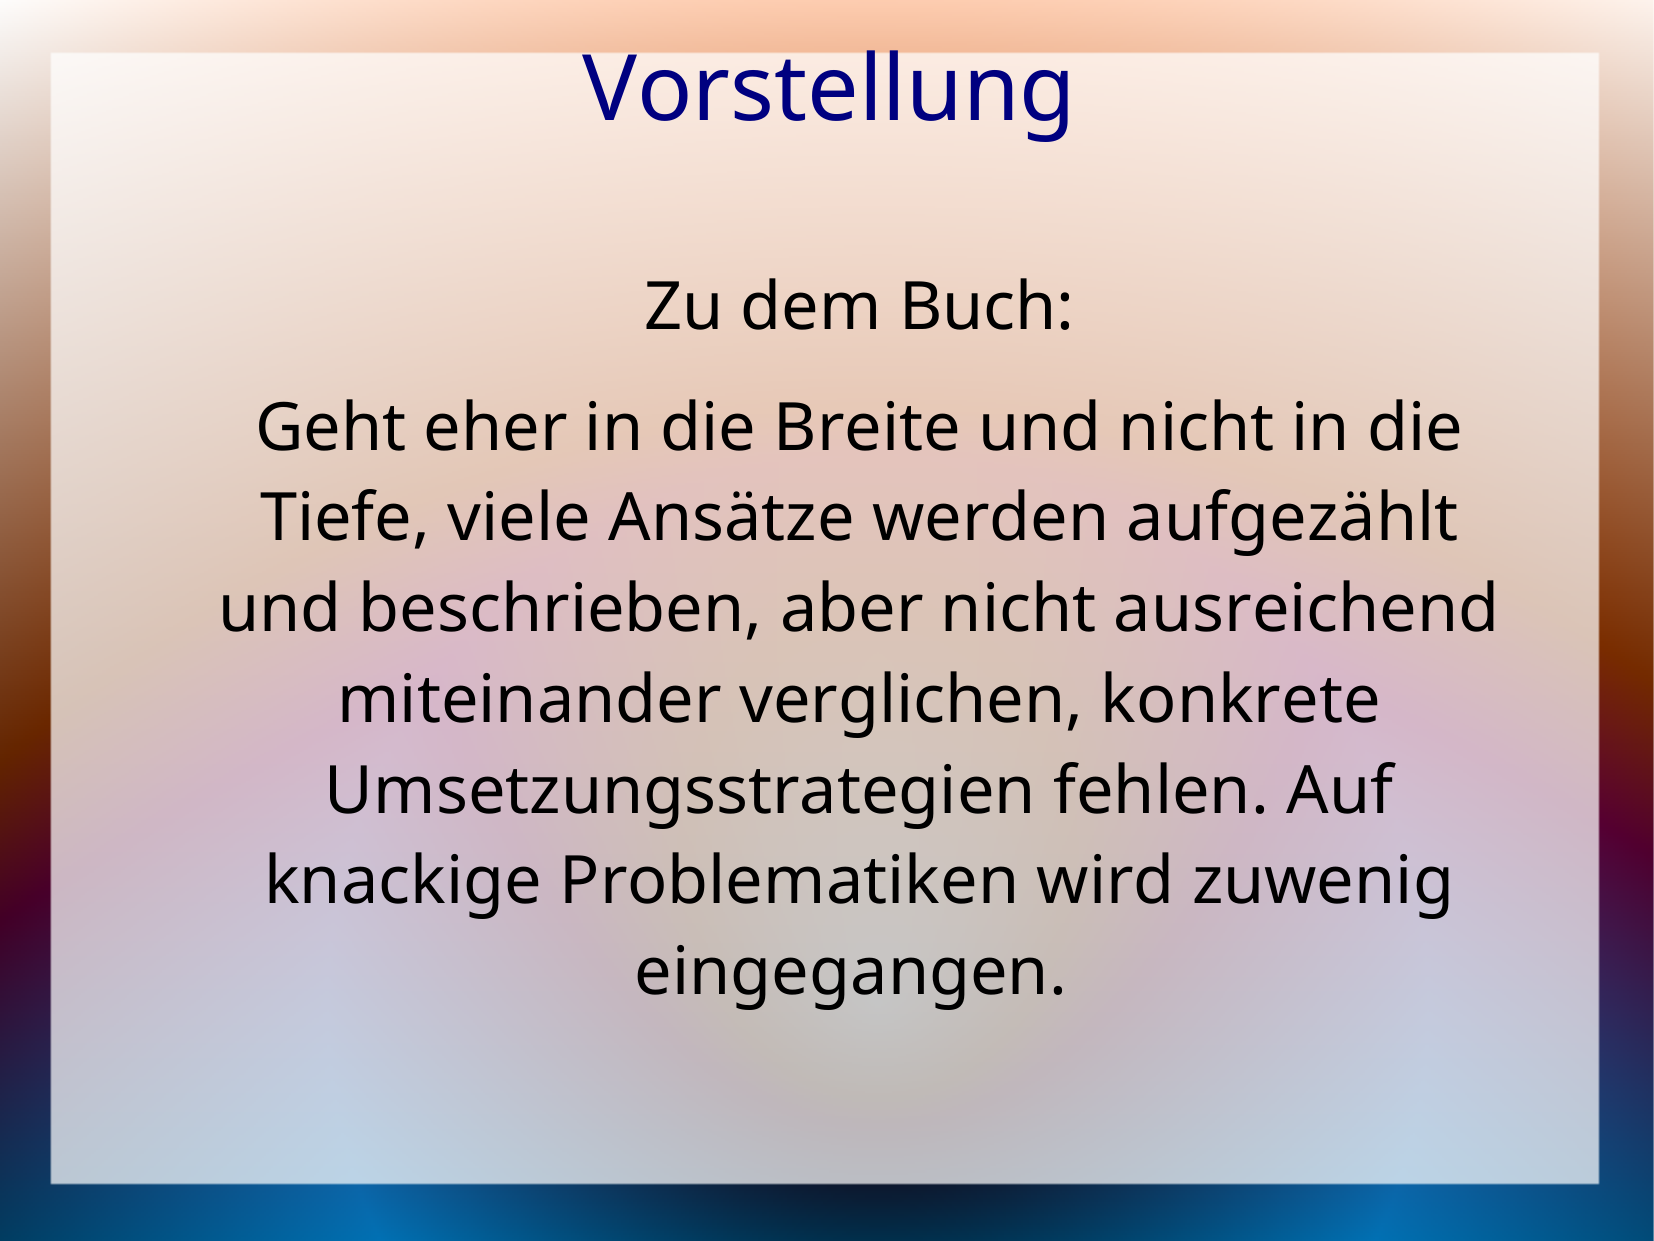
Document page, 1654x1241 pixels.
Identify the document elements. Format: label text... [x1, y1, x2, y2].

list Zu dem Buch: Geht eher in die Breite und nicht in die Tiefe, viele Ansätze werden aufgezählt und beschrieben, aber nicht ausreichend miteinander verglichen, konkrete Umsetzungsstrategien fehlen. Auf knackige Problematiken wird zuwenig eingegangen. [123, 138, 1526, 1241]
picture [0, 0, 123, 1241]
title Vorstellung [123, 0, 1536, 189]
picture [1526, 0, 1654, 1241]
